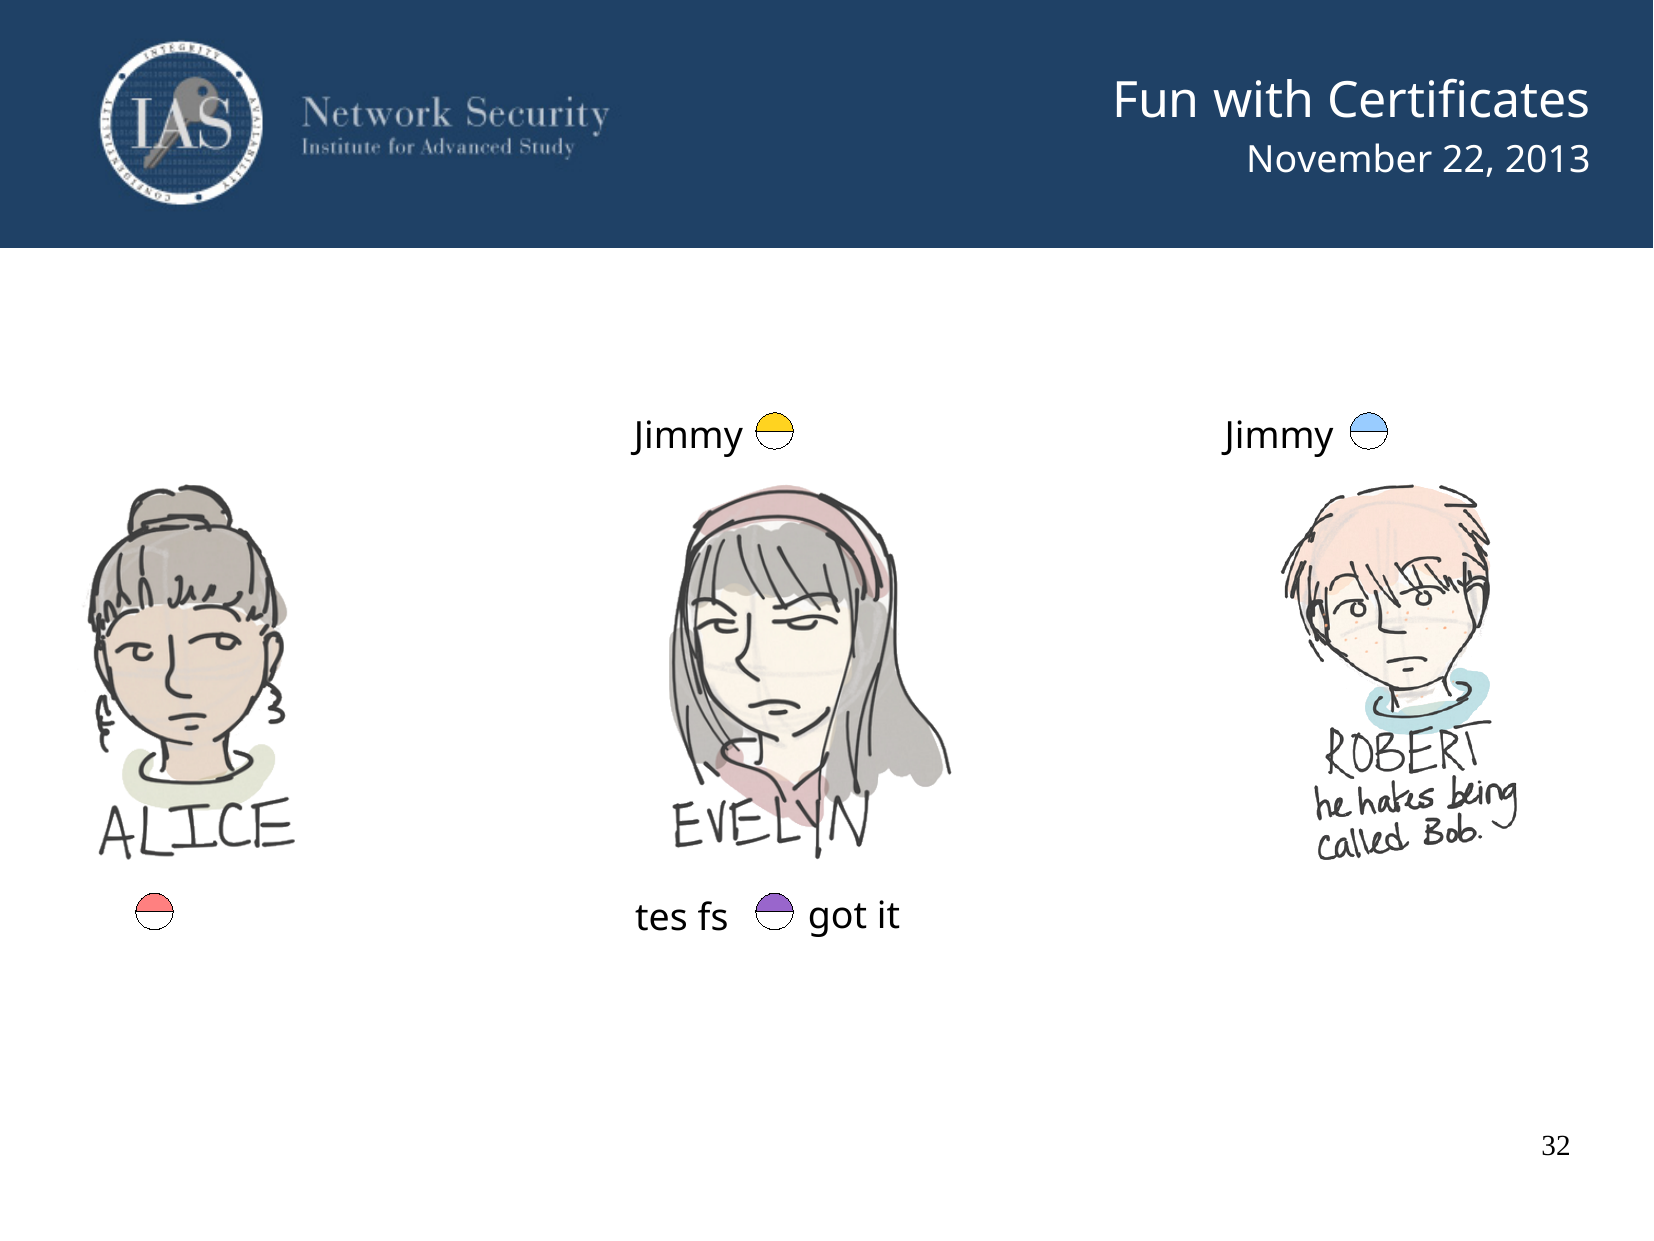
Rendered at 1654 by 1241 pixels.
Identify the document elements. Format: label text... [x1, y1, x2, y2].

picture [1280, 484, 1517, 860]
picture [75, 484, 295, 860]
text_box [1357, 412, 1388, 432]
text_box [755, 893, 793, 912]
text_box Jimmy [1209, 400, 1357, 460]
text_box got it [793, 881, 922, 940]
picture [0, 0, 1653, 248]
text_box tes fs [620, 882, 753, 942]
text_box [135, 893, 174, 912]
picture [669, 484, 952, 860]
text_box [766, 412, 794, 432]
text_box Jimmy [619, 400, 766, 460]
